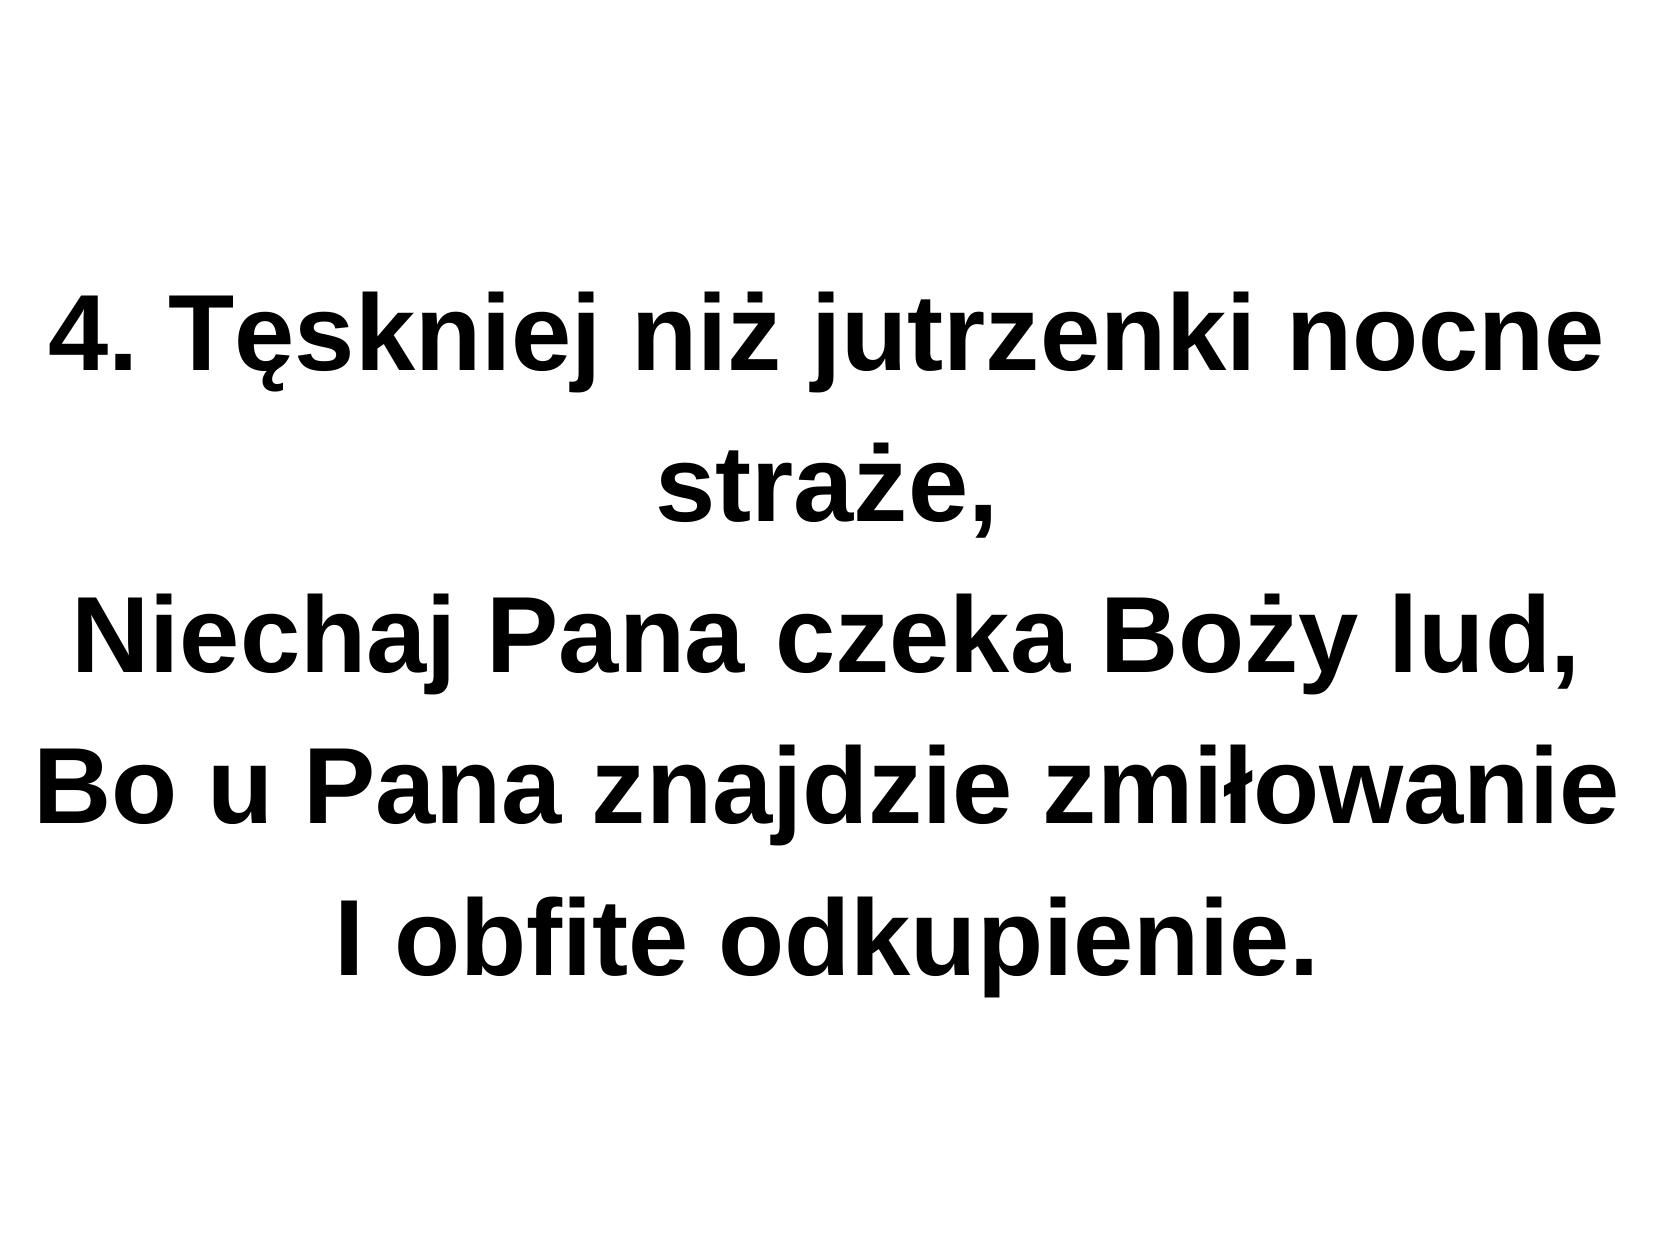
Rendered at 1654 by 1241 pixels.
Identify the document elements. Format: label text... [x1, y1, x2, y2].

subtitle 4. Tęskniej niż jutrzenki nocne straże, Niechaj Pana czeka Boży lud, Bo u Pana znajdzie zmiłowanie I obfite odkupienie. [0, 0, 1654, 1241]
